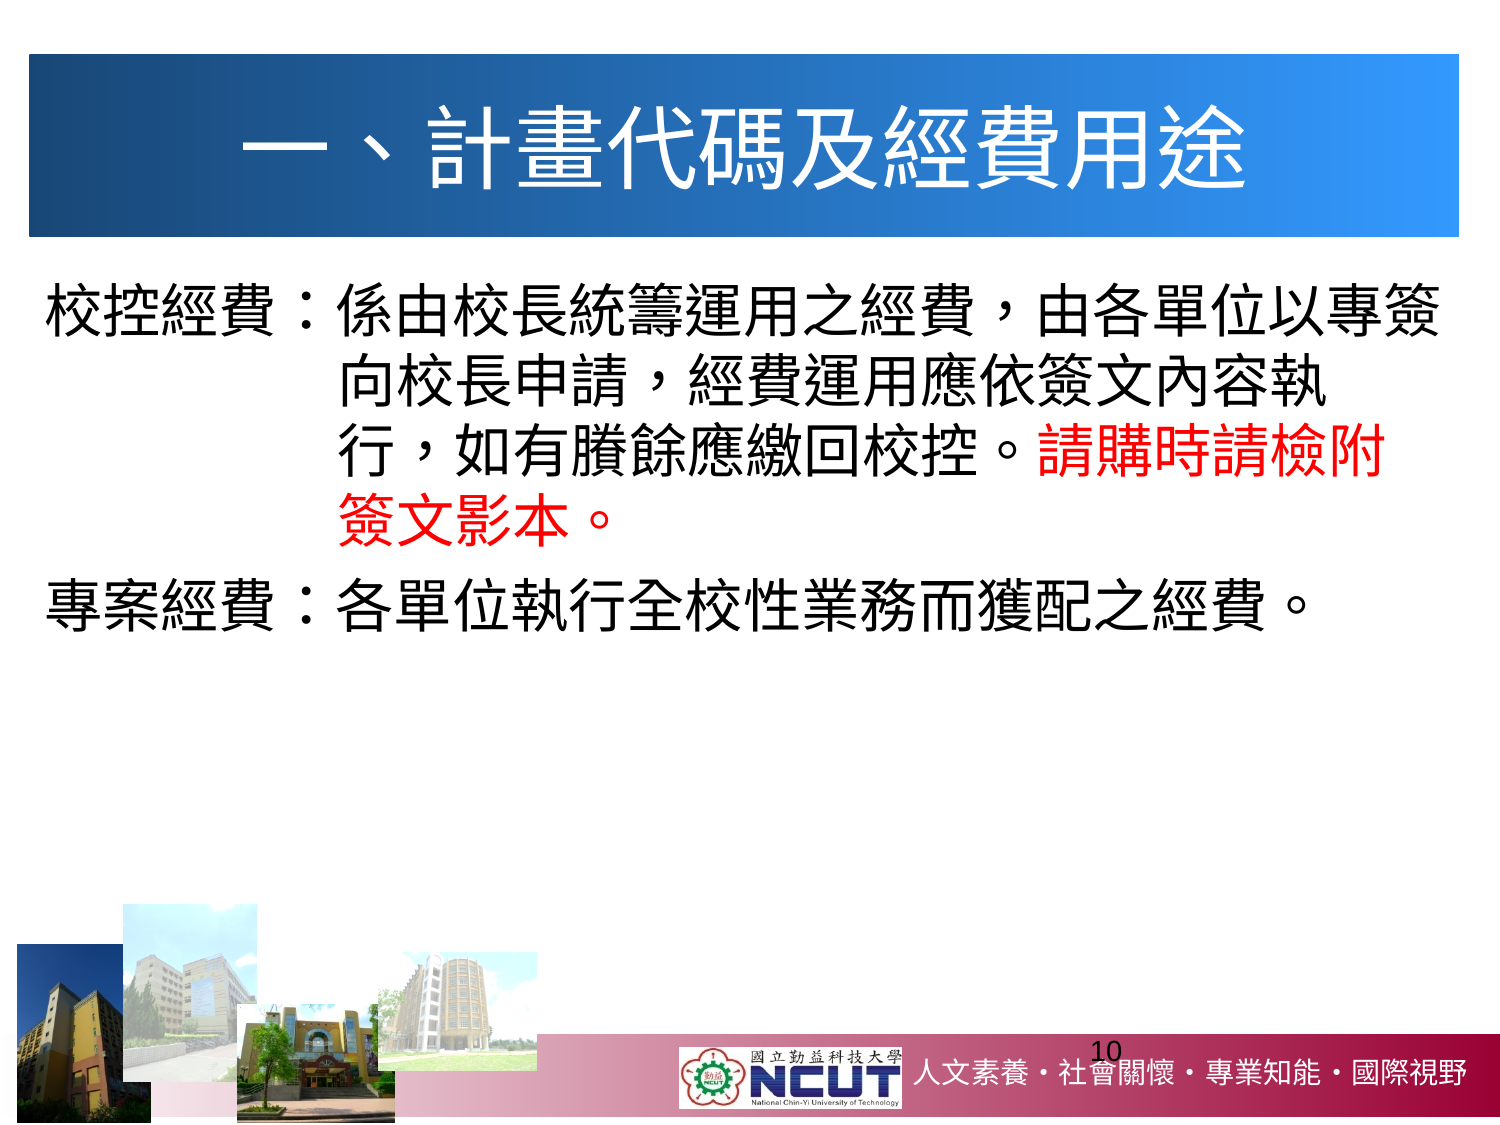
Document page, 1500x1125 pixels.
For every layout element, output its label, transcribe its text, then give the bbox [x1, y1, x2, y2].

subtitle 校控經費：係由校長統籌運用之經費，由各單位以專簽向校長申請，經費運用應依簽文內容執行，如有賸餘應繳回校控。請購時請檢附簽文影本。 專案經費：各單位執行全校性業務而獲配之經費。 [29, 267, 1459, 1000]
title 一、計畫代碼及經費用途 [29, 54, 1459, 237]
text_box 10 [1074, 1024, 1426, 1103]
